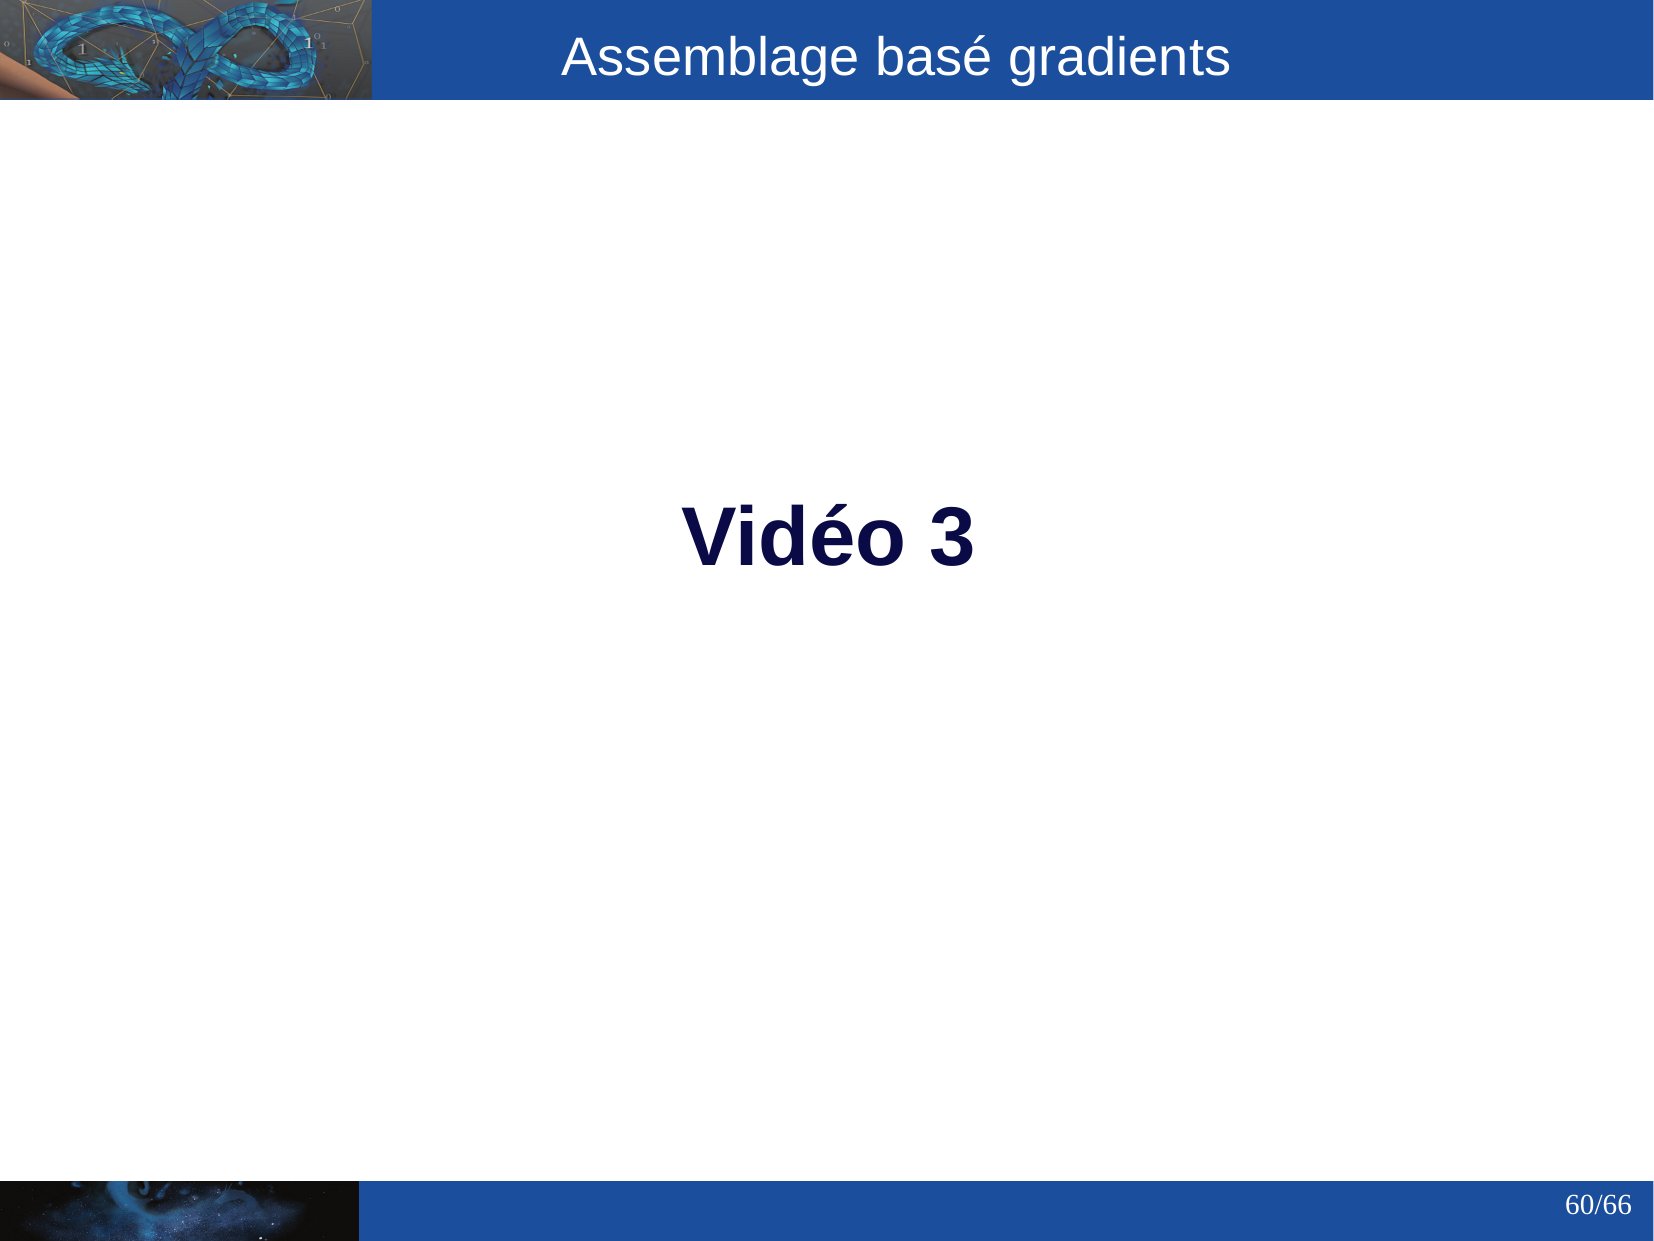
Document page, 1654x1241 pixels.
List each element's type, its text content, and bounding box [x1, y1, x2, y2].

list Vidéo 3 [58, 376, 1600, 956]
picture [0, 1181, 1654, 1241]
picture [0, 0, 1654, 100]
title Assemblage basé gradients [387, 10, 1407, 102]
